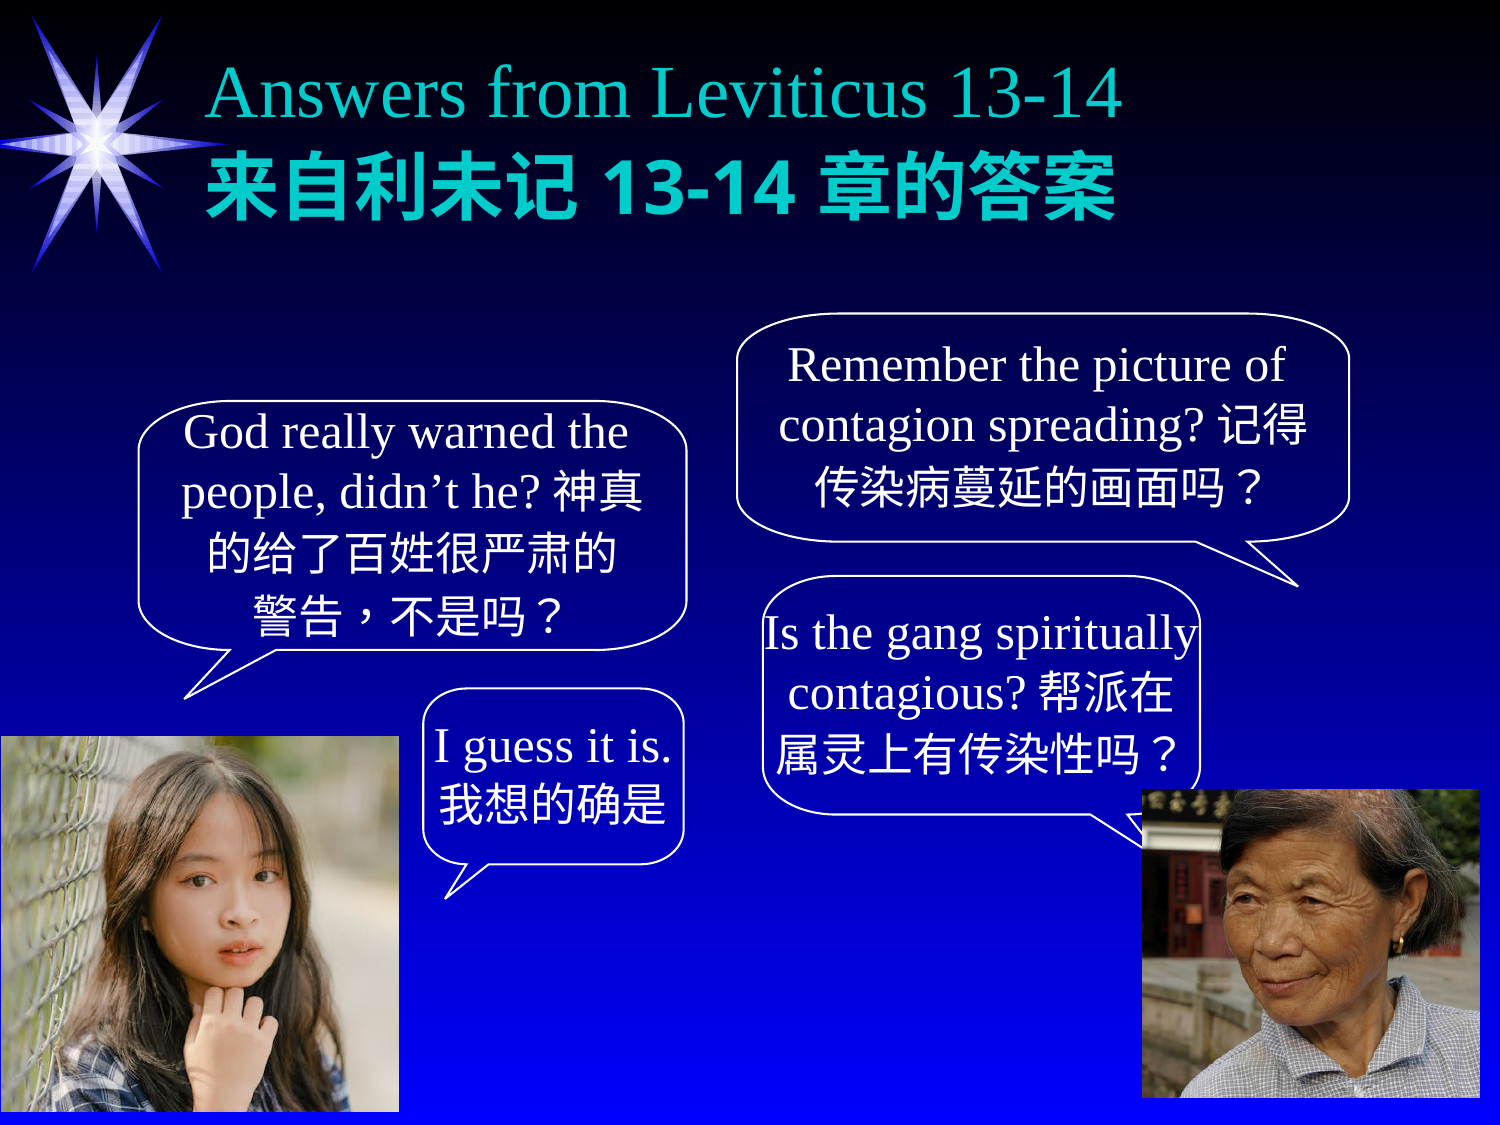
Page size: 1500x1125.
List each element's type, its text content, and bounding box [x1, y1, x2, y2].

text_box Remember the picture of contagion spreading?记得 传染病蔓延的画面吗？ [737, 313, 1350, 587]
picture [1, 736, 399, 1112]
picture [1142, 789, 1480, 1098]
text_box God really warned the people, didn’t he?神真 的给了百姓很严肃的 警告，不是吗？ [138, 400, 687, 699]
text_box Is the gang spiritually contagious?帮派在 属灵上有传染性吗？ [762, 575, 1201, 848]
text_box I guess it is. 我想的确是 [423, 688, 684, 899]
title Answers from Leviticus 13-14 来自利未记13-14章的答案 [189, 51, 1426, 237]
